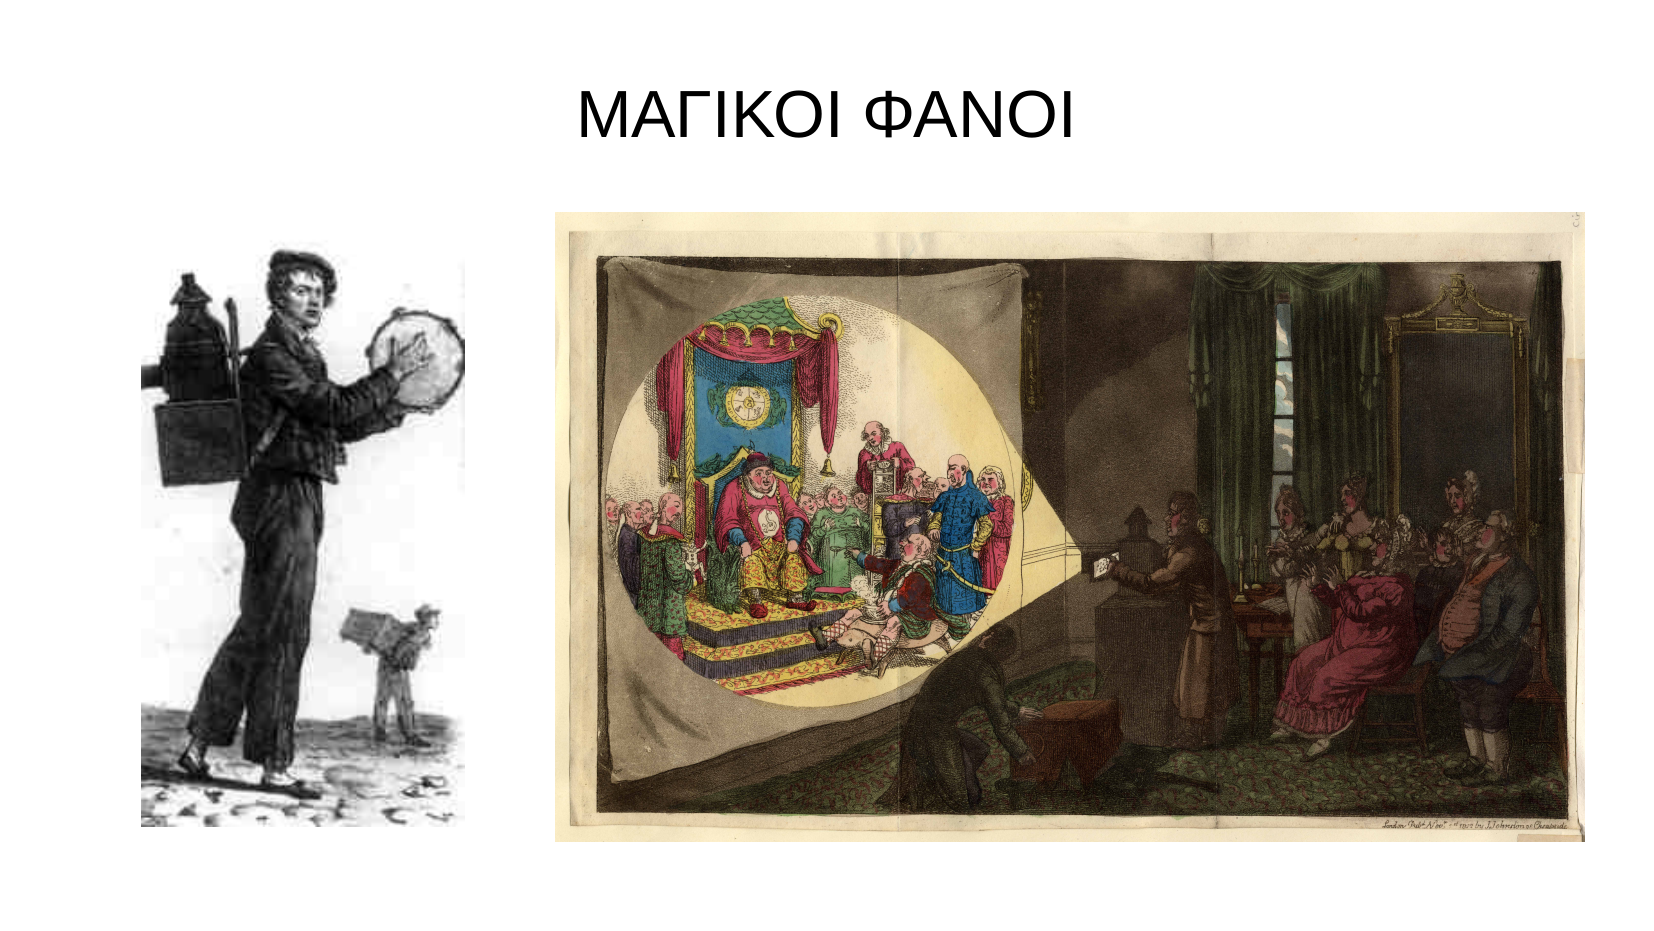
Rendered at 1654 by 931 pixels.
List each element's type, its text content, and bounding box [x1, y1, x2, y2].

picture [555, 212, 1585, 842]
title ΜΑΓΙΚΟΙ ΦΑΝΟΙ [82, 37, 1571, 193]
picture [141, 212, 465, 827]
